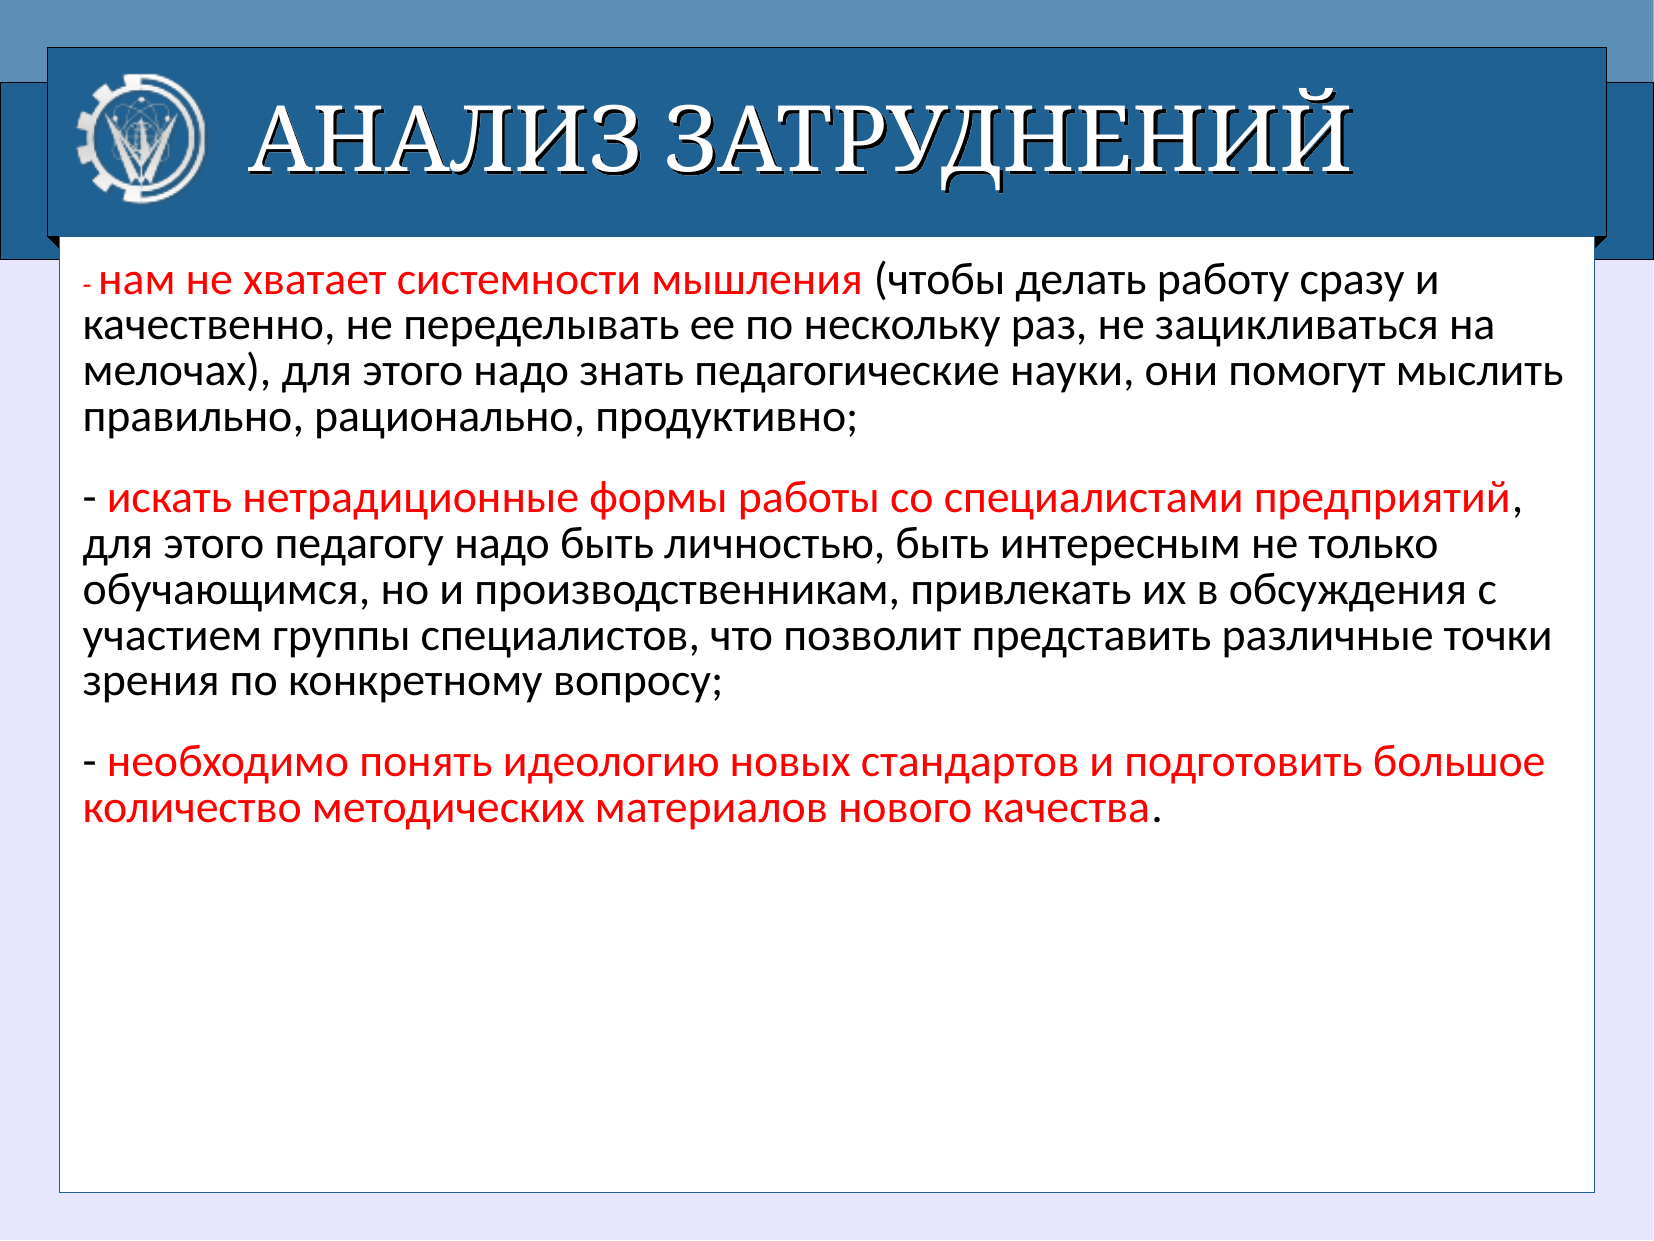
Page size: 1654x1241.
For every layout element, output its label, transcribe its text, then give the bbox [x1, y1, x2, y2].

list - нам не хватает системности мышления (чтобы делать работу сразу и качественно, не переделывать ее по нескольку раз, не зацикливаться на мелочах), для этого надо знать педагогические науки, они помогут мыслить правильно, рационально, продуктивно; - искать нетрадиционные формы работы со специалистами предприятий, для этого педагогу надо быть личностью, быть интересным не только обучающимся, но и производственникам, привлекать их в обсуждения с участием группы специалистов, что позволит представить различные точки зрения по конкретному вопросу; - необходимо понять идеологию новых стандартов и подготовить большое количество методических материалов нового качества. [82, 259, 1571, 980]
title АНАЛИЗ ЗАТРУДНЕНИЙ [248, 70, 1571, 213]
